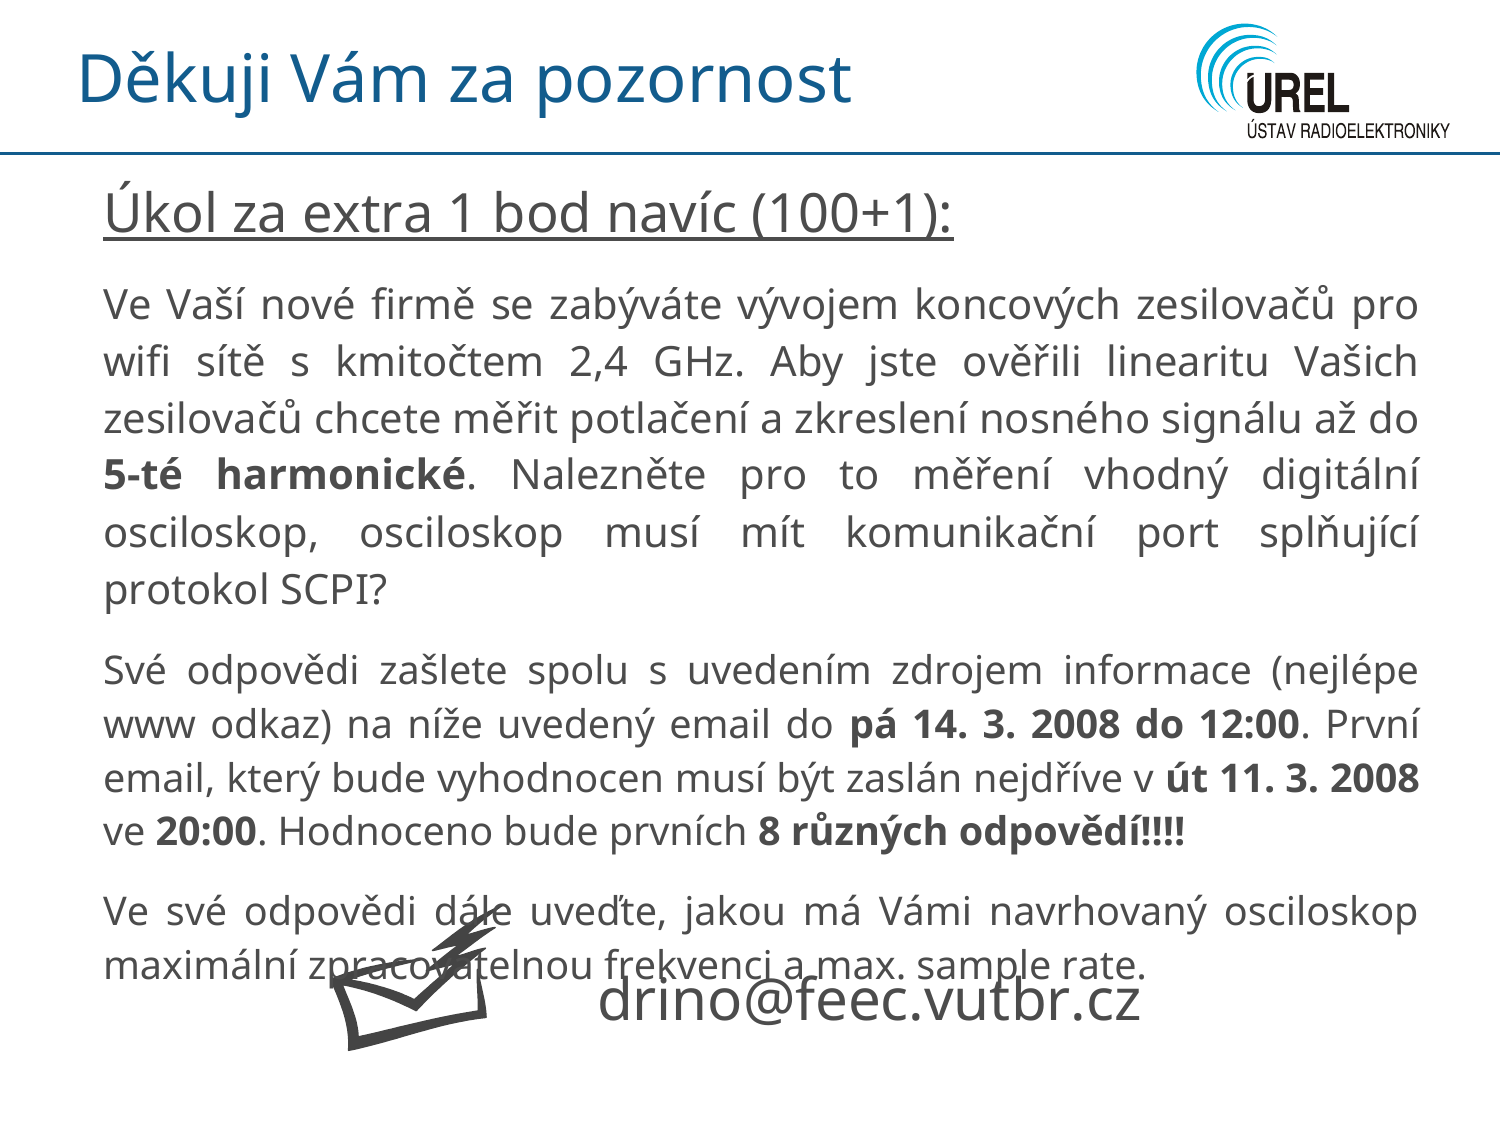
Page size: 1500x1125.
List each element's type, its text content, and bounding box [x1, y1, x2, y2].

list drino@feec.vutbr.cz [527, 950, 1211, 1039]
picture [1196, 23, 1450, 160]
text_box Děkuji Vám za pozornost [0, 0, 1500, 152]
text_box [391, 999, 428, 1011]
text_box Úkol za extra 1 bod navíc (100+1): Ve Vaší nové firmě se zabýváte vývojem koncových zesilovačů pro wifi sítě s kmitočtem 2,4 GHz. Aby jste ověřili linearitu Vašich zesilovačů chcete měřit potlačení a zkreslení nosného signálu až do 5-té harmonické. Nalezněte pro to měření vhodný digitální osciloskop, osciloskop musí mít komunikační port splňující protokol SCPI? Své odpovědi zašlete spolu s uvedením zdrojem informace (nejlépe www odkaz) na níže uvedený email do pá 14. 3. 2008 do 12:00. První email, který bude vyhodnocen musí být zaslán nejdříve v út 11. 3. 2008 ve 20:00. Hodnoceno bude prvních 8 různých odpovědí!!!! Ve své odpovědi dále uveďte, jakou má Vámi navrhovaný osciloskop maximální zpracovatelnou frekvenci a max. sample rate. [88, 166, 1436, 999]
picture [1196, 23, 1236, 63]
text_box [338, 999, 487, 1051]
